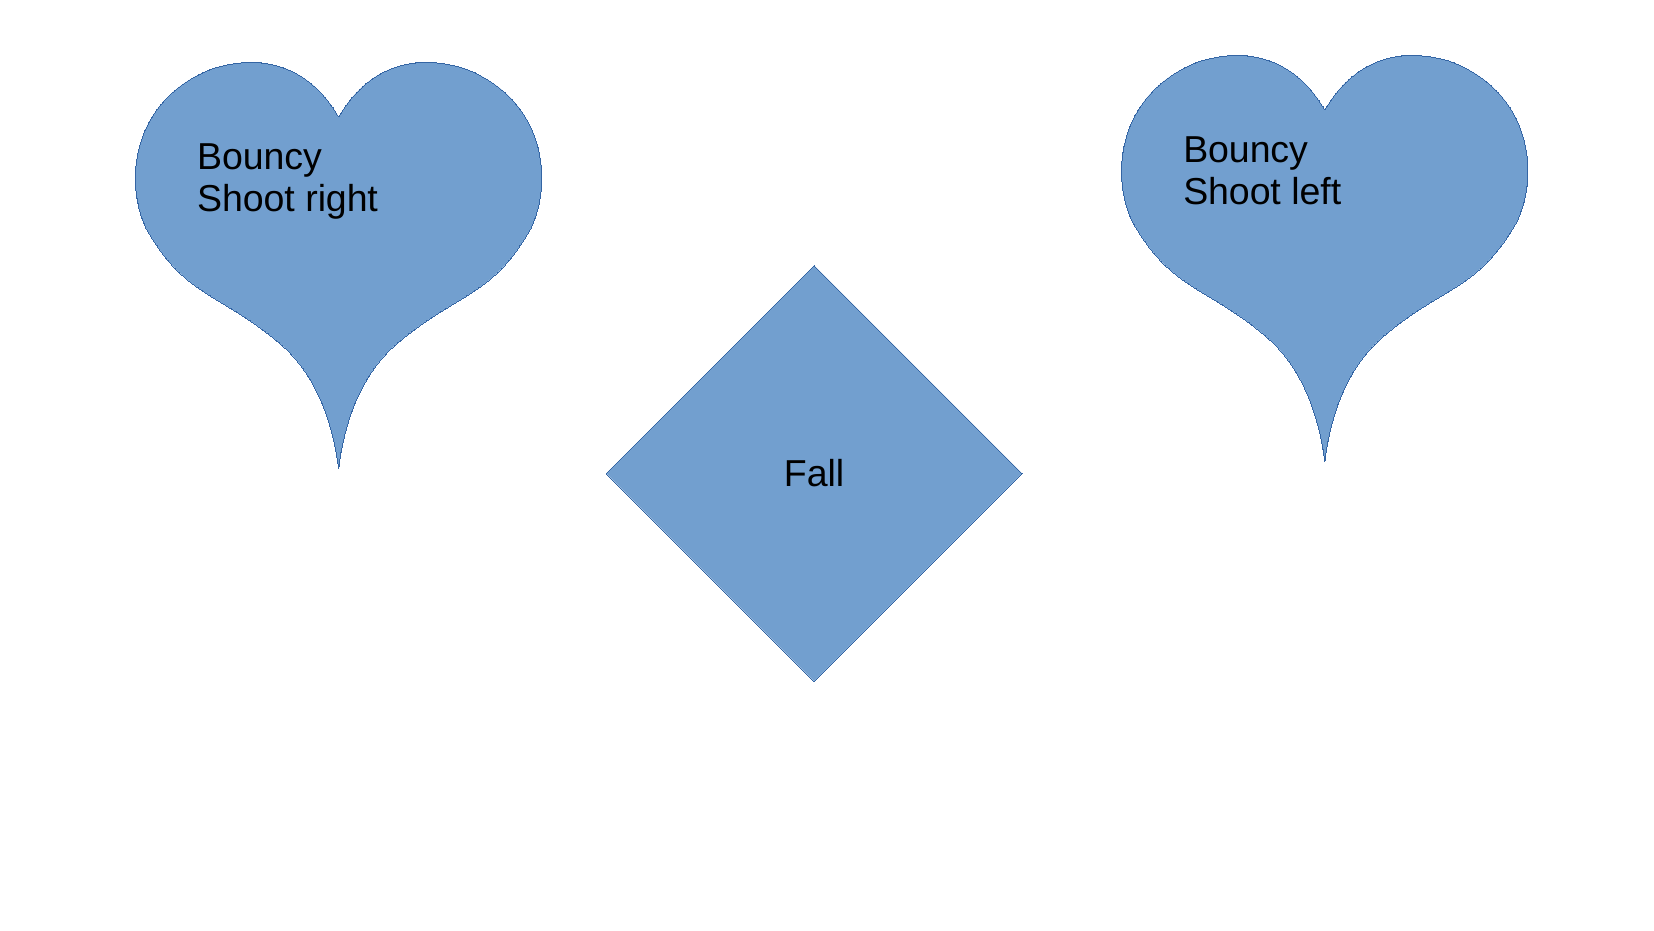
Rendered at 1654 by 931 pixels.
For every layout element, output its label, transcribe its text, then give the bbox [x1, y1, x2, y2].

text_box Bouncy Shoot left [1121, 55, 1528, 462]
text_box Bouncy Shoot right [135, 62, 542, 469]
text_box Fall [606, 265, 1023, 682]
